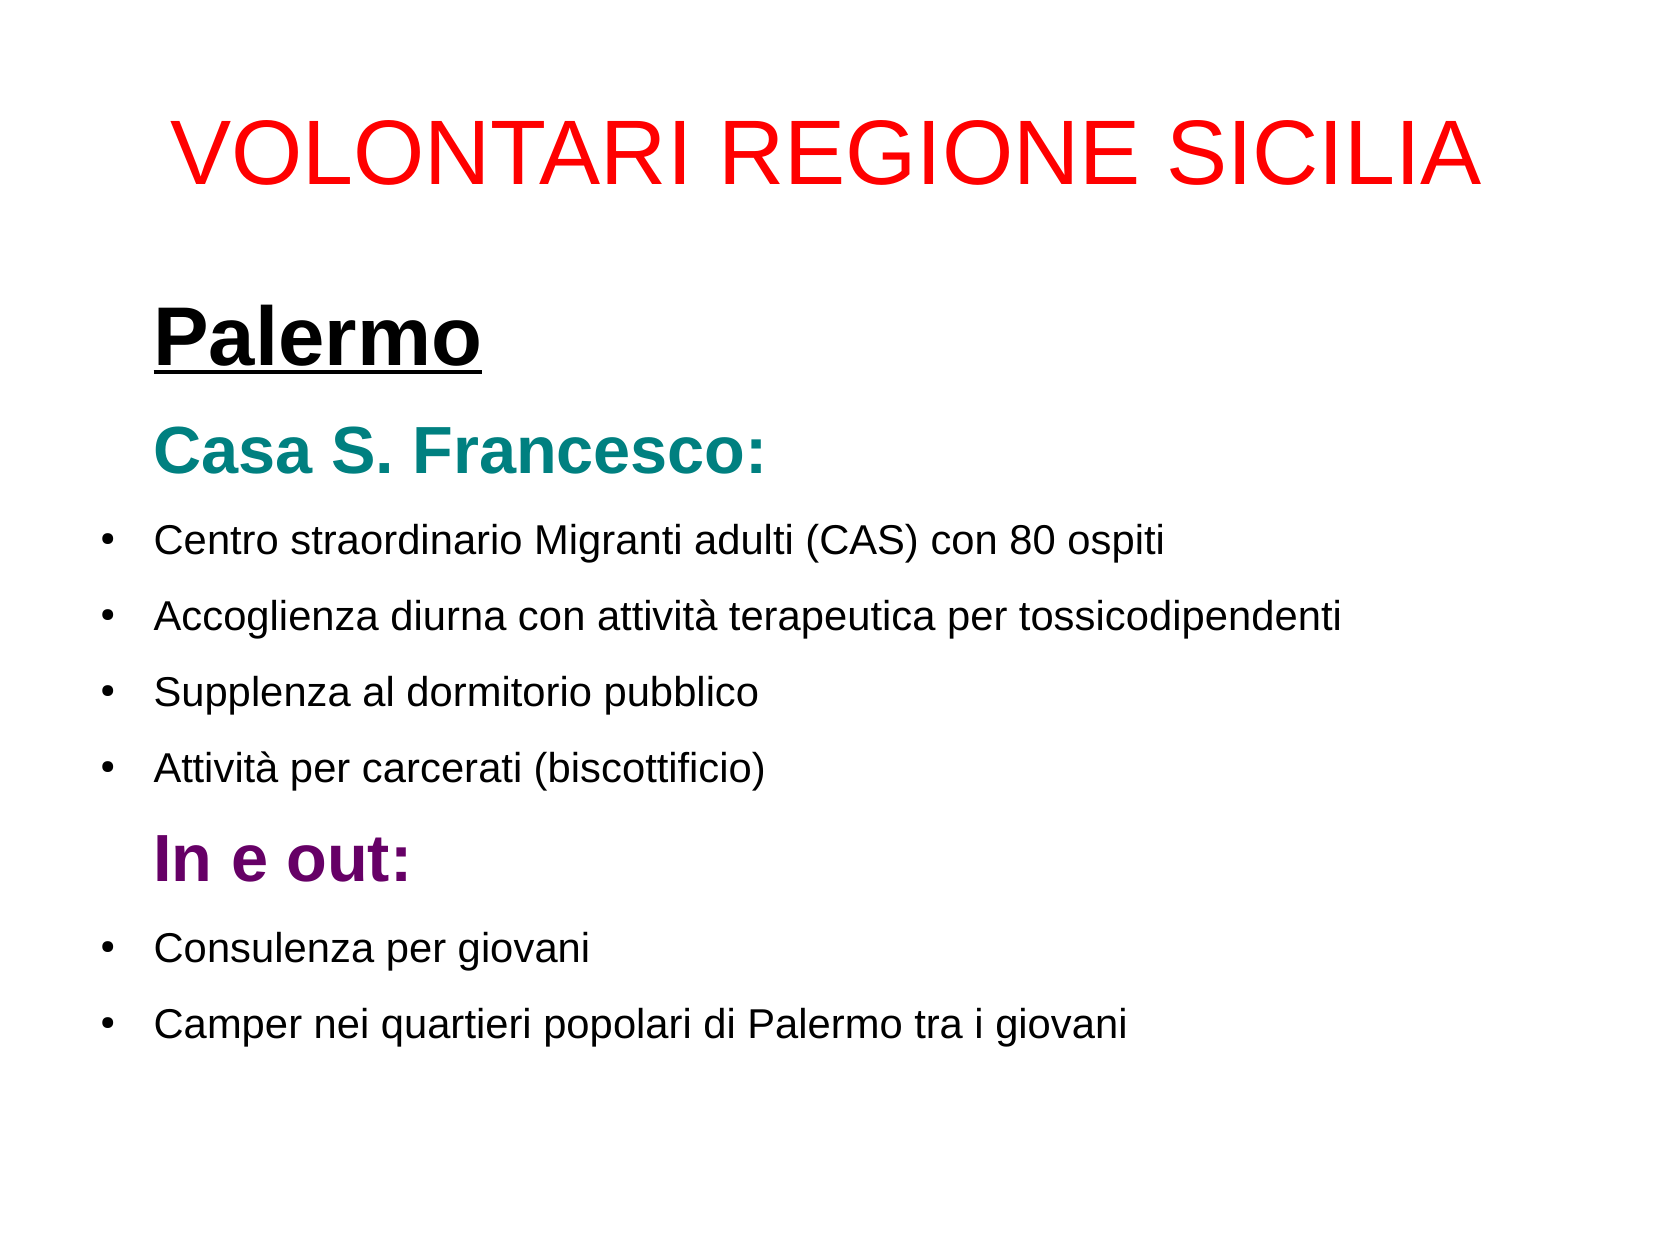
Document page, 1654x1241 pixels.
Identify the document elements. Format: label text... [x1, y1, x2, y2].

list Palermo Casa S. Francesco: Centro straordinario Migranti adulti (CAS) con 80 ospiti Accoglienza diurna con attività terapeutica per tossicodipendenti Supplenza al dormitorio pubblico Attività per carcerati (biscottificio) In e out: Consulenza per giovani Camper nei quartieri popolari di Palermo tra i giovani [82, 290, 1571, 1126]
title VOLONTARI REGIONE SICILIA [82, 49, 1571, 257]
